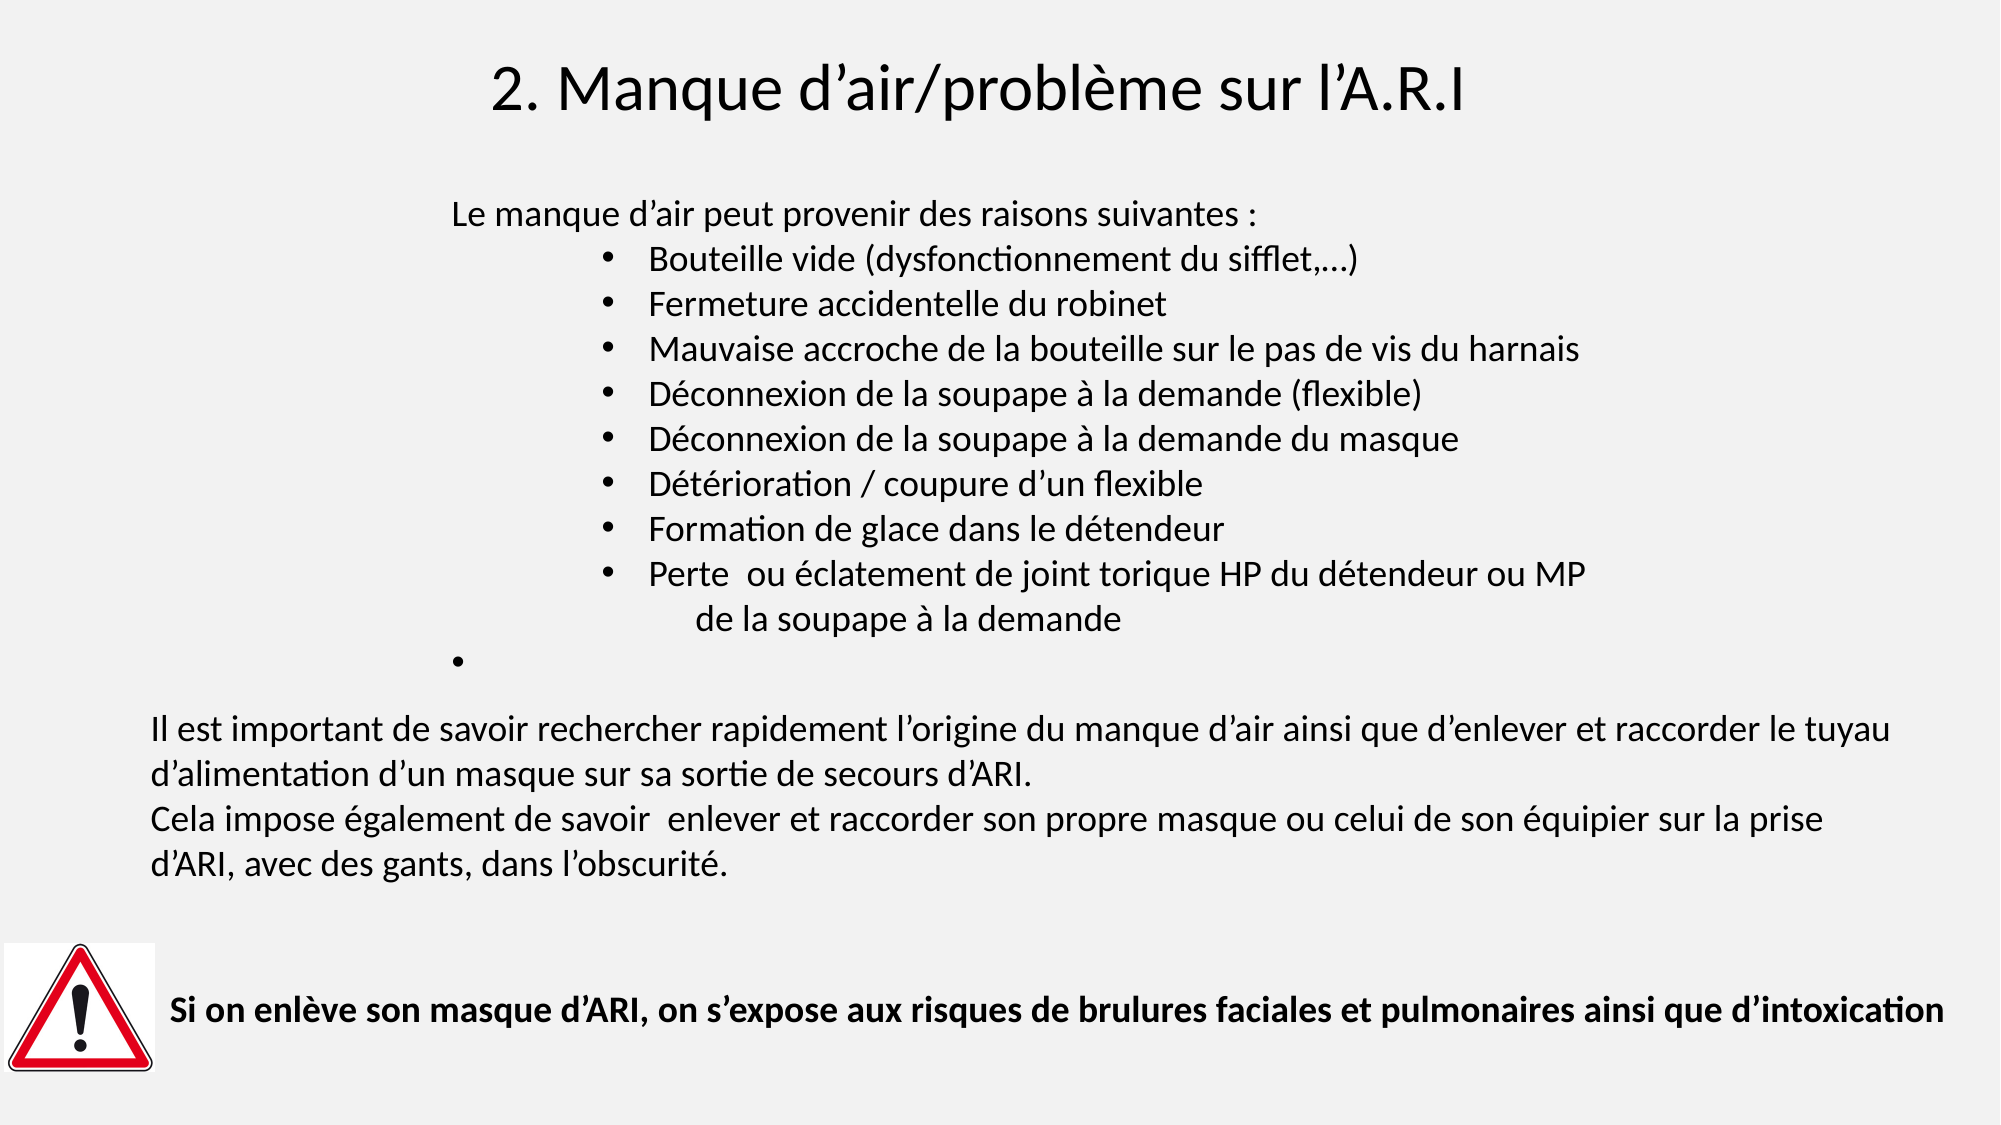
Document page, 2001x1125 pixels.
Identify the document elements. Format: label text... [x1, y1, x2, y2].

text_box 2. Manque d’air/problème sur l’A.R.I [475, 36, 1525, 133]
text_box Si on enlève son masque d’ARI, on s’expose aux risques de brulures faciales et pulmonaires ainsi que d’intoxication [155, 977, 1981, 1039]
text_box Le manque d’air peut provenir des raisons suivantes : Bouteille vide (dysfonctionnement du sifflet,…) Fermeture accidentelle du robinet Mauvaise accroche de la bouteille sur le pas de vis du harnais Déconnexion de la soupape à la demande (flexible) Déconnexion de la soupape à la demande du masque Détérioration / coupure d’un flexible Formation de glace dans le détendeur Perte ou éclatement de joint torique HP du détendeur ou MP de la soupape à la demande [436, 181, 1607, 696]
picture [4, 943, 155, 1072]
text_box Il est important de savoir rechercher rapidement l’origine du manque d’air ainsi que d’enlever et raccorder le tuyau d’alimentation d’un masque sur sa sortie de secours d’ARI. Cela impose également de savoir enlever et raccorder son propre masque ou celui de son équipier sur la prise d’ARI, avec des gants, dans l’obscurité. [135, 696, 1935, 894]
